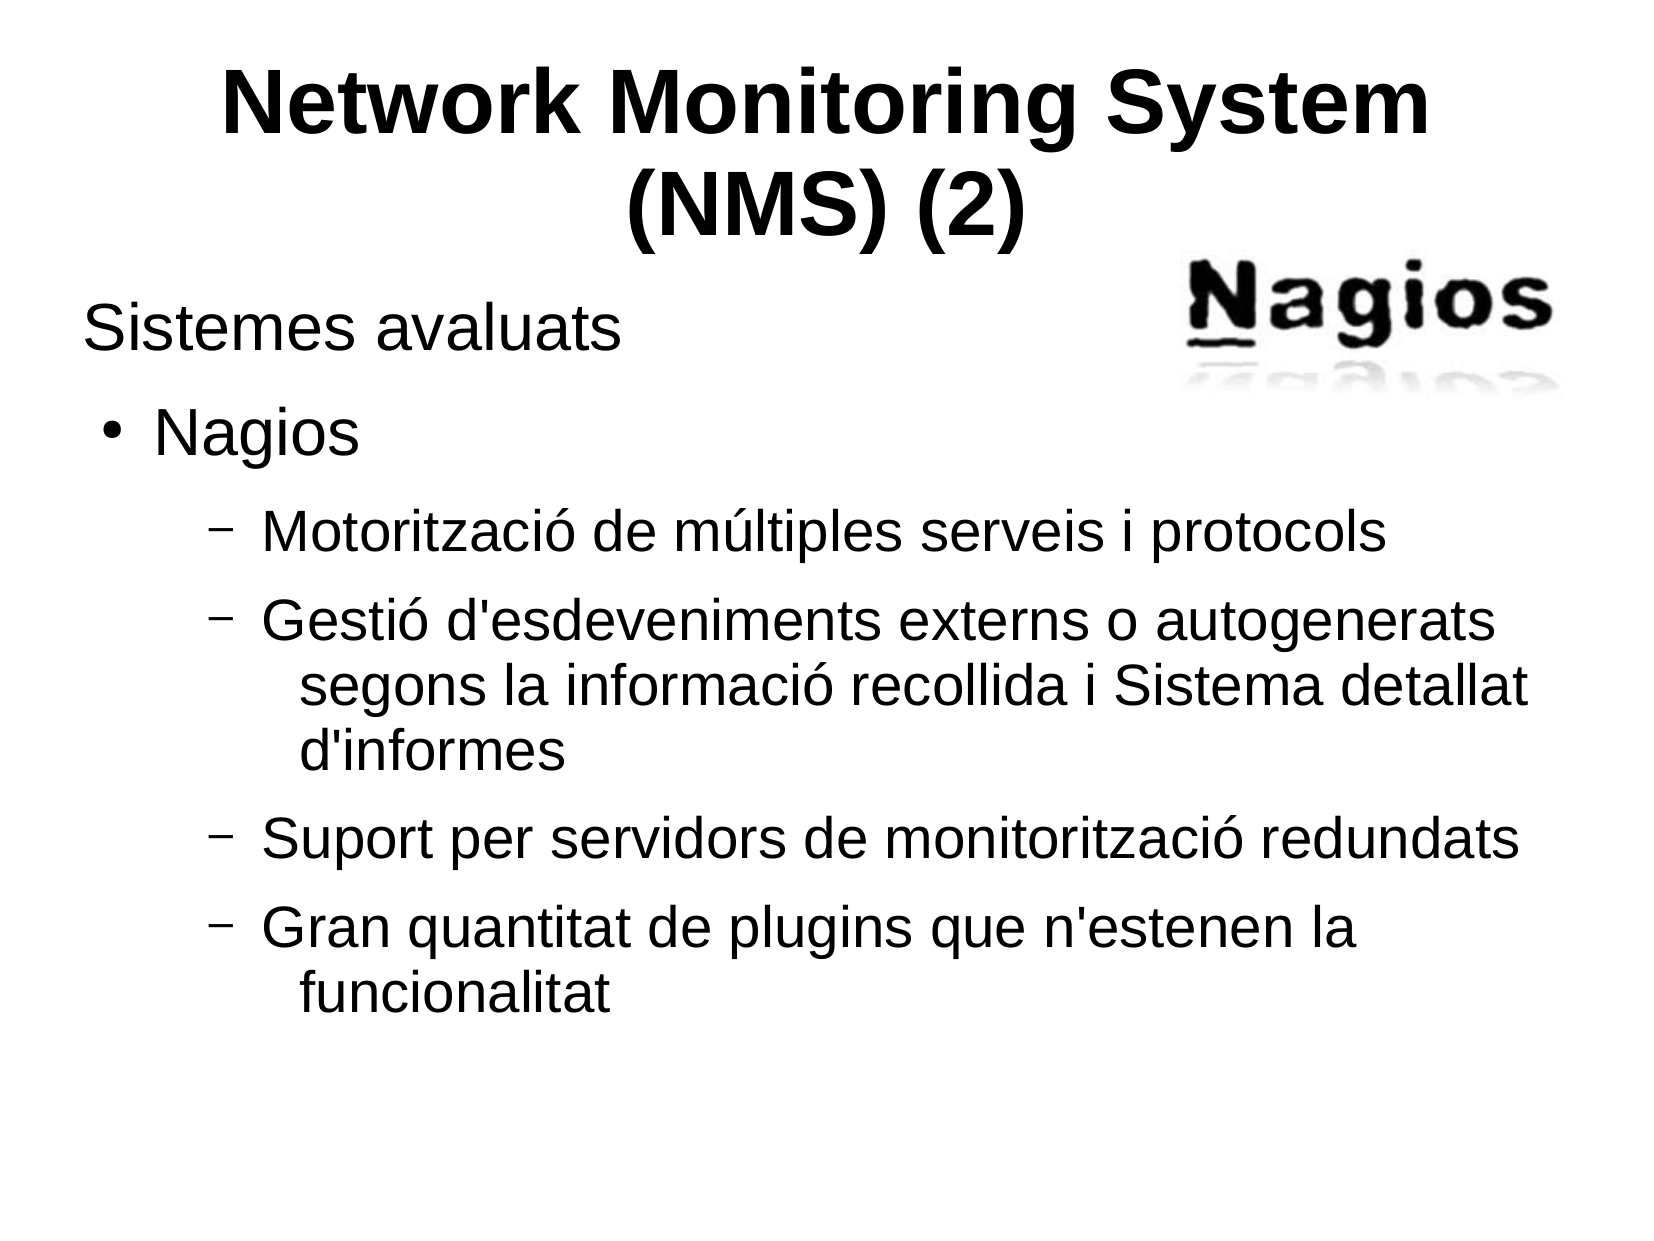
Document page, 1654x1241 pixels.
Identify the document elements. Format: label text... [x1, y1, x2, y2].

title Network Monitoring System (NMS) (2) [82, 49, 1571, 257]
list Sistemes avaluats Nagios Motorització de múltiples serveis i protocols Gestió d'esdeveniments externs o autogenerats segons la informació recollida i Sistema detallat d'informes Suport per servidors de monitorització redundats Gran quantitat de plugins que n'estenen la funcionalitat [82, 290, 1538, 1010]
picture [1169, 177, 1566, 475]
